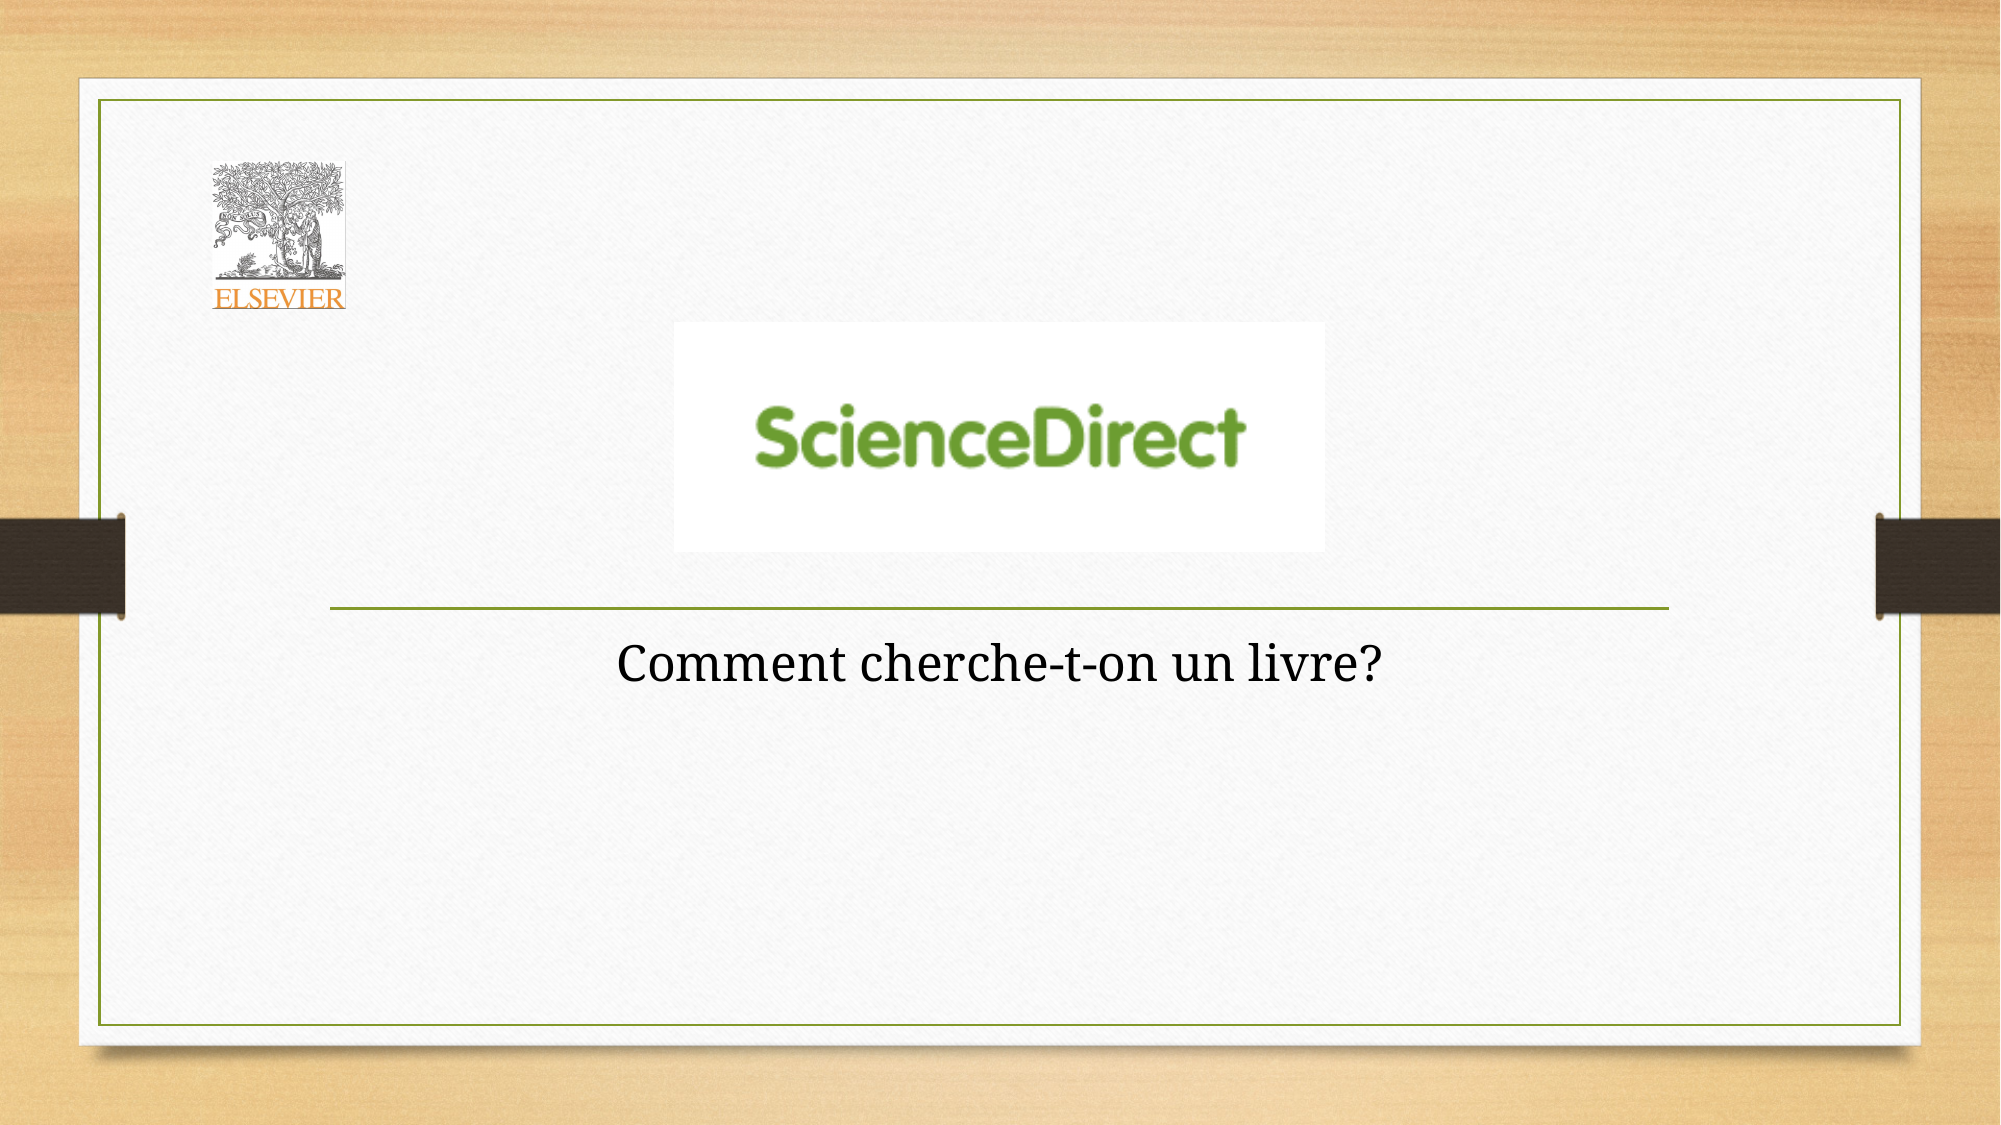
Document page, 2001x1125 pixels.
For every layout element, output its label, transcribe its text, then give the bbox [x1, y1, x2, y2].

picture [212, 161, 346, 309]
picture [674, 322, 1325, 552]
list Comment cherche-t-on un livre? [330, 630, 1669, 788]
